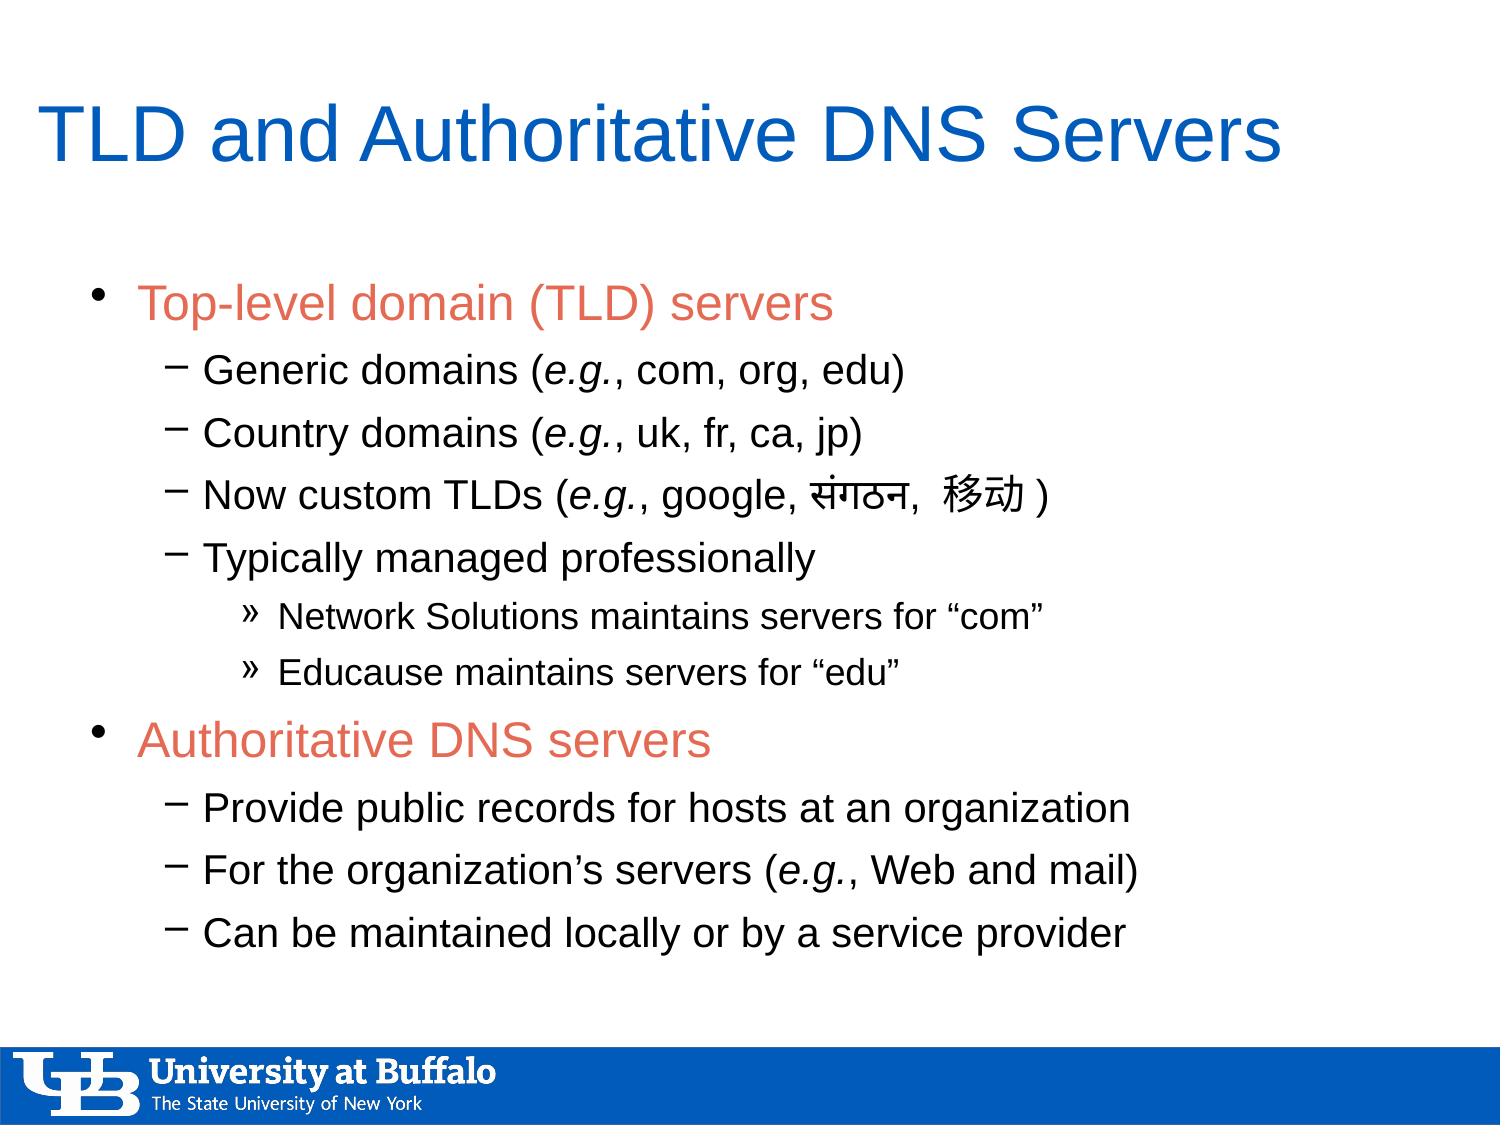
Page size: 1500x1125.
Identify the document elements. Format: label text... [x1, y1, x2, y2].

list Top-level domain (TLD) servers Generic domains (e.g., com, org, edu) Country domains (e.g., uk, fr, ca, jp) Now custom TLDs (e.g., google, संगठन, 移动) Typically managed professionally Network Solutions maintains servers for “com” Educause maintains servers for “edu” Authoritative DNS servers Provide public records for hosts at an organization For the organization’s servers (e.g., Web and mail) Can be maintained locally or by a service provider [75, 263, 1425, 916]
title TLD and Authoritative DNS Servers [37, 40, 1388, 228]
picture [13, 1052, 496, 1116]
